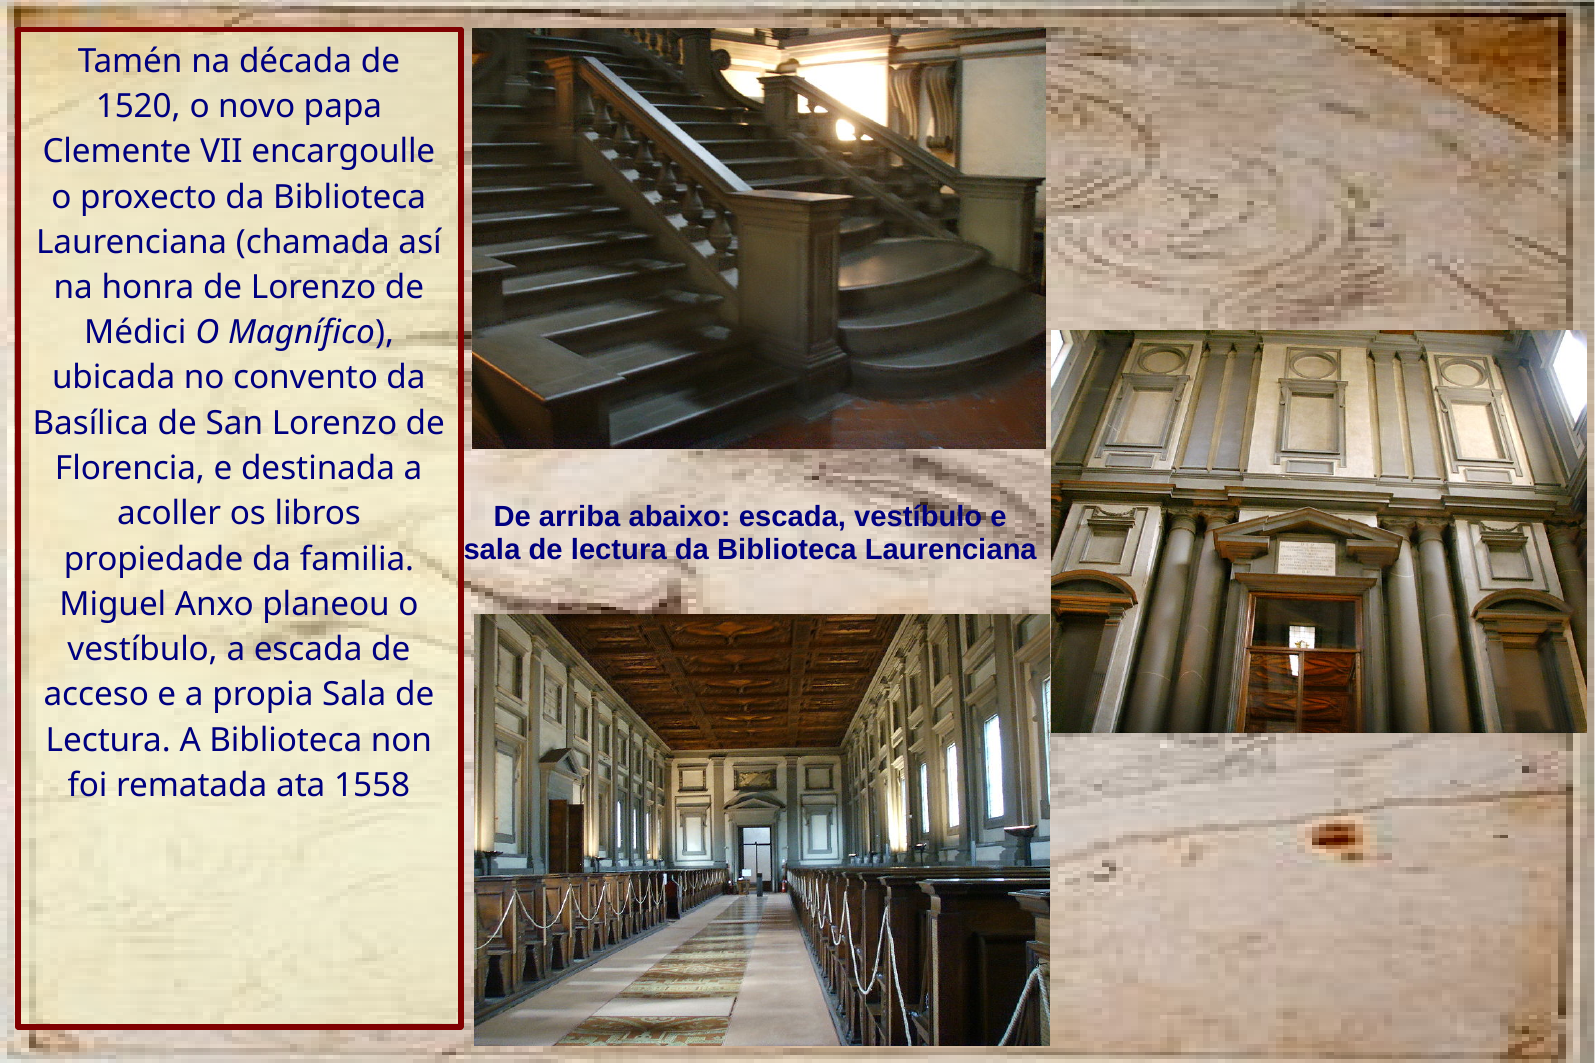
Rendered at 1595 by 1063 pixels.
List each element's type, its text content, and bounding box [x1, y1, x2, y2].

picture [0, 0, 1595, 1063]
text_box Tamén na década de 1520, o novo papa Clemente VII encargoulle o proxecto da Biblioteca Laurenciana (chamada así na honra de Lorenzo de Médici O Magnífico), ubicada no convento da Basílica de San Lorenzo de Florencia, e destinada a acoller os libros propiedade da familia. Miguel Anxo planeou o vestíbulo, a escada de acceso e a propia Sala de Lectura. A Biblioteca non foi rematada ata 1558 [17, 29, 461, 1027]
text_box De arriba abaixo: escada, vestíbulo e sala de lectura da Biblioteca Laurenciana [448, 492, 1051, 573]
